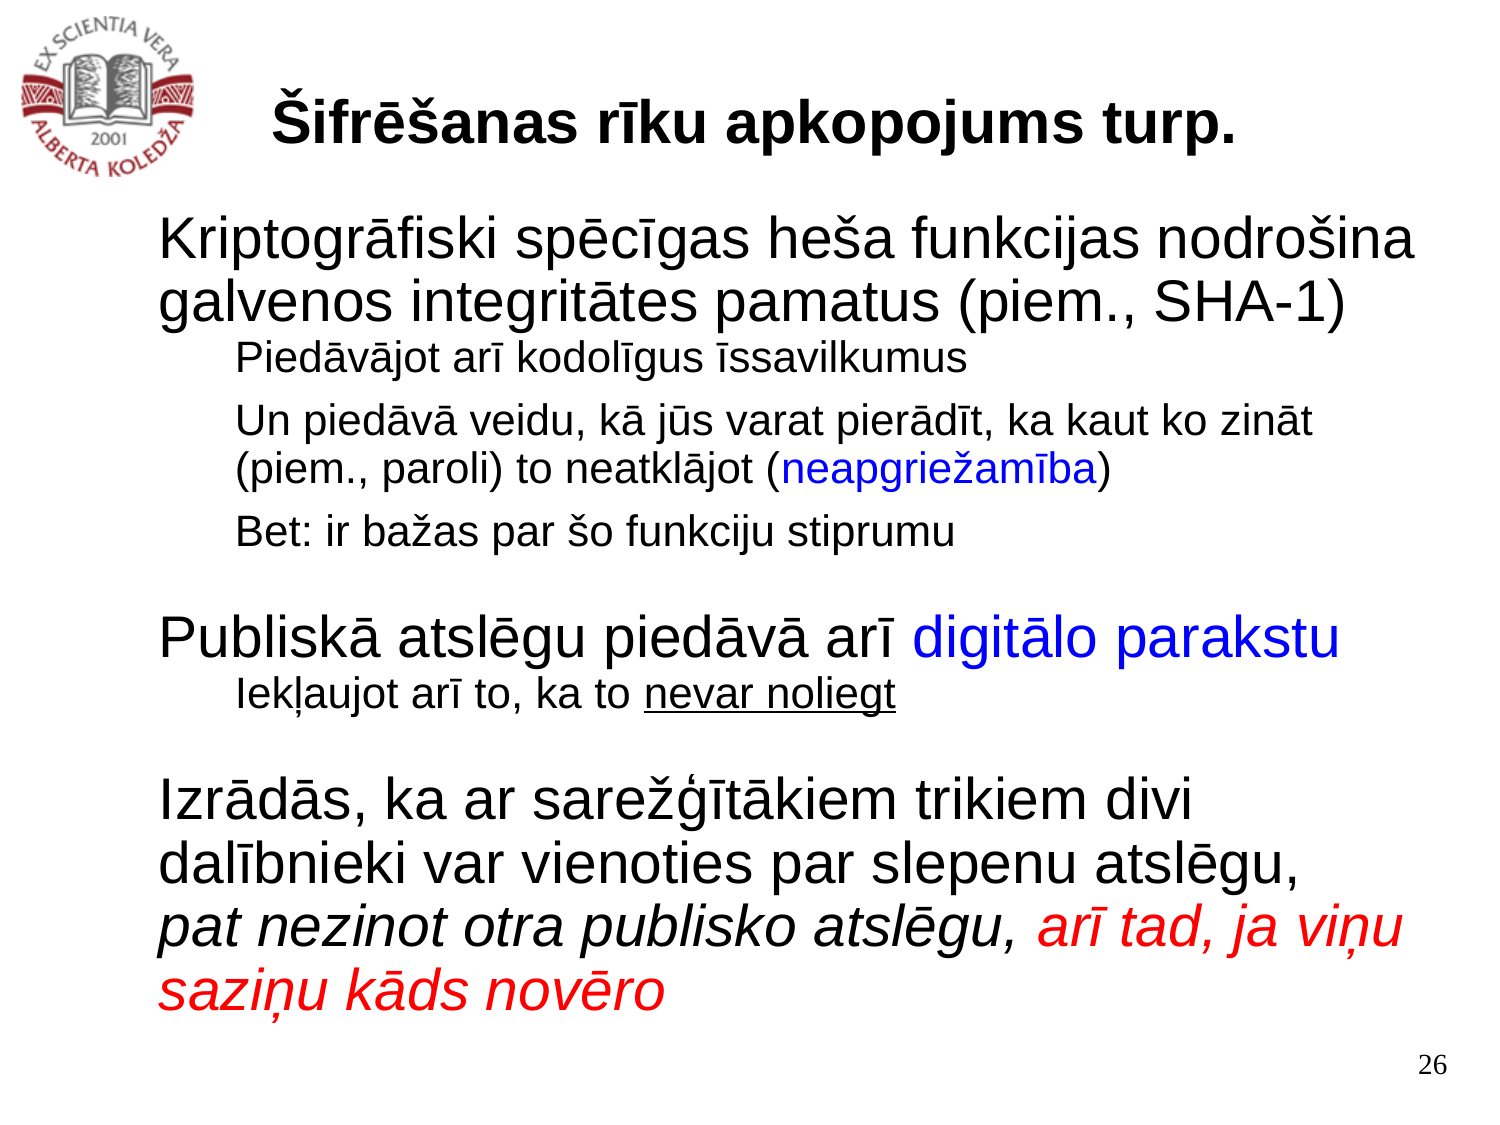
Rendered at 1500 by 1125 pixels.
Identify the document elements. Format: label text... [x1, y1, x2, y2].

title Šifrēšanas rīku apkopojums turp. [49, 62, 1438, 175]
list Kriptogrāfiski spēcīgas heša funkcijas nodrošina galvenos integritātes pamatus (piem., SHA-1) Piedāvājot arī kodolīgus īssavilkumus Un piedāvā veidu, kā jūs varat pierādīt, ka kaut ko zināt (piem., paroli) to neatklājot (neapgriežamība) Bet: ir bažas par šo funkciju stiprumu Publiskā atslēgu piedāvā arī digitālo parakstu Iekļaujot arī to, ka to nevar noliegt Izrādās, ka ar sarežģītākiem trikiem divi dalībnieki var vienoties par slepenu atslēgu, pat nezinot otra publisko atslēgu, arī tad, ja viņu saziņu kāds novēro [75, 200, 1438, 1088]
text_box <skaitlis> [1312, 1037, 1463, 1101]
picture [21, 16, 194, 177]
